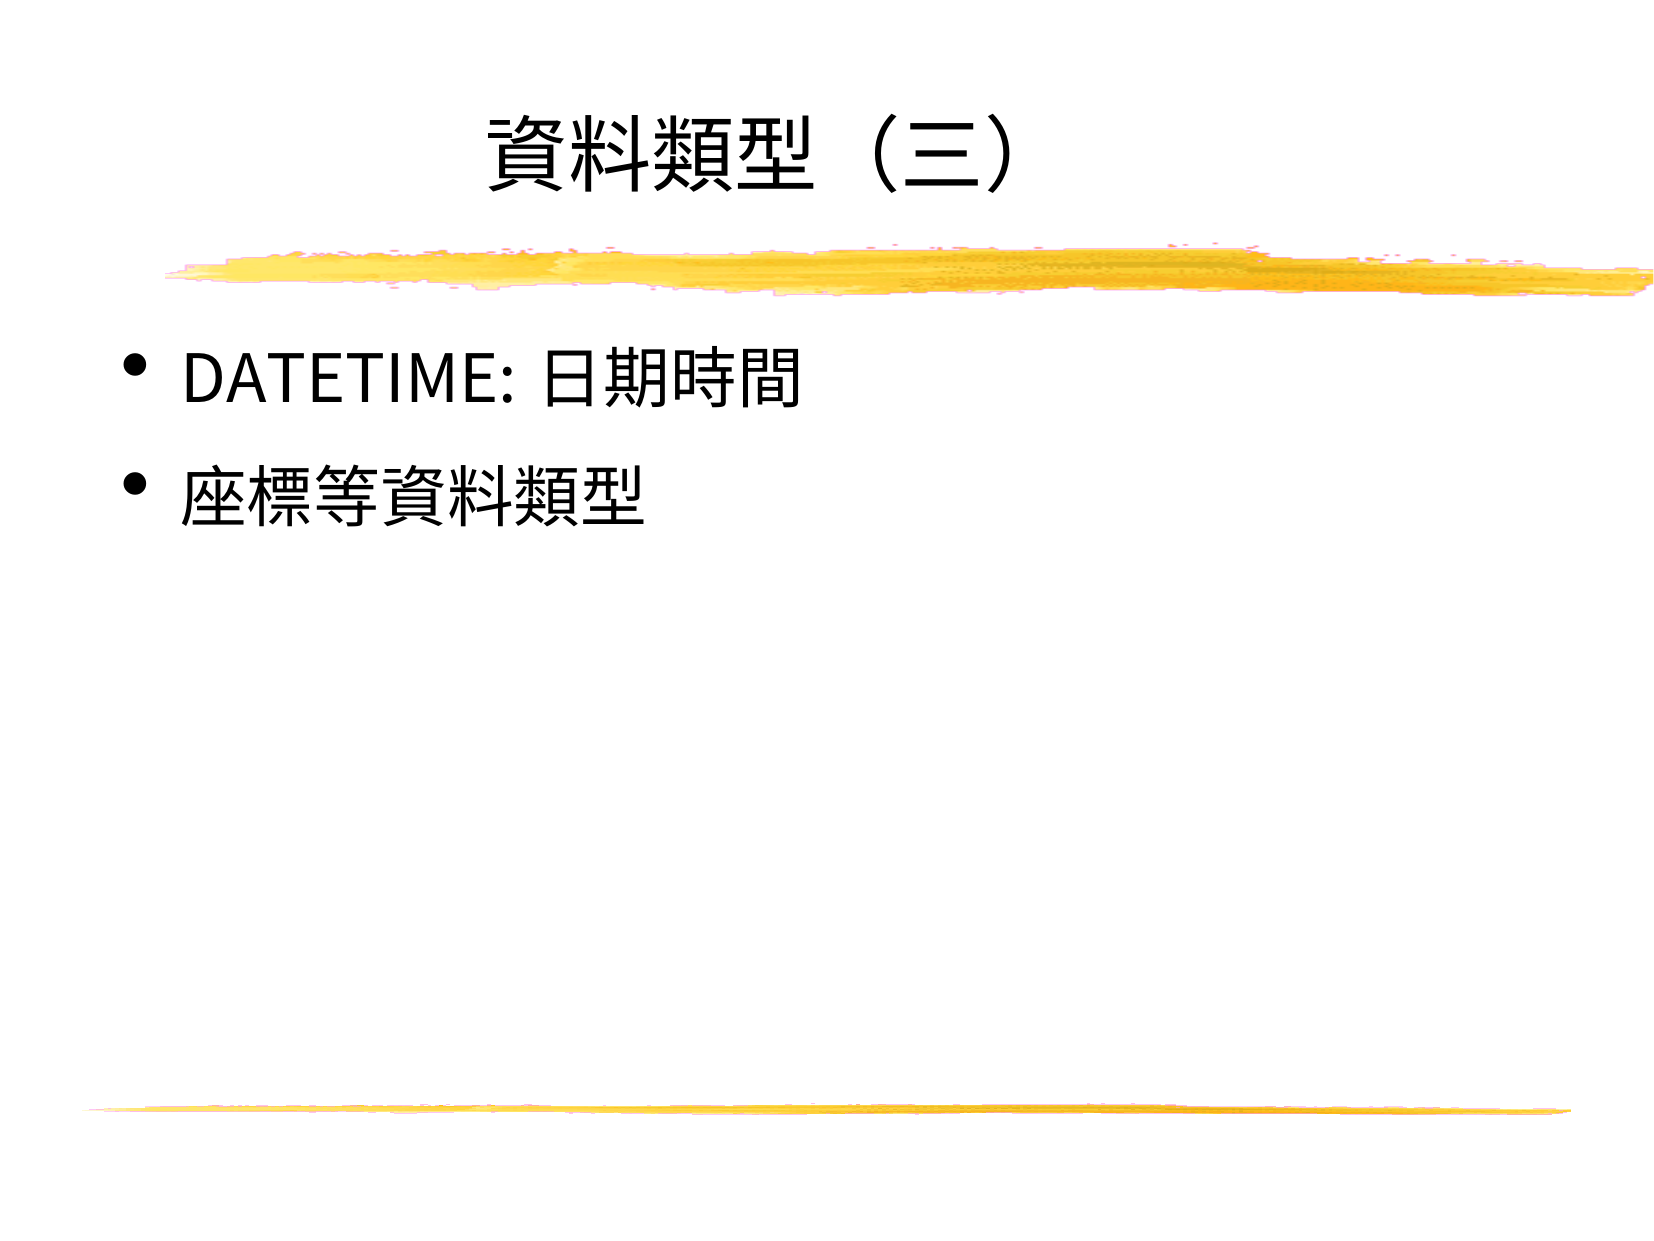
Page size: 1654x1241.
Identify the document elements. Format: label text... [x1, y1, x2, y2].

picture [82, 1102, 1571, 1117]
picture [165, 237, 1654, 308]
list DATETIME:日期時間 座標等資料類型 [124, 316, 1530, 1061]
title 資料類型（三） [73, 39, 1479, 249]
